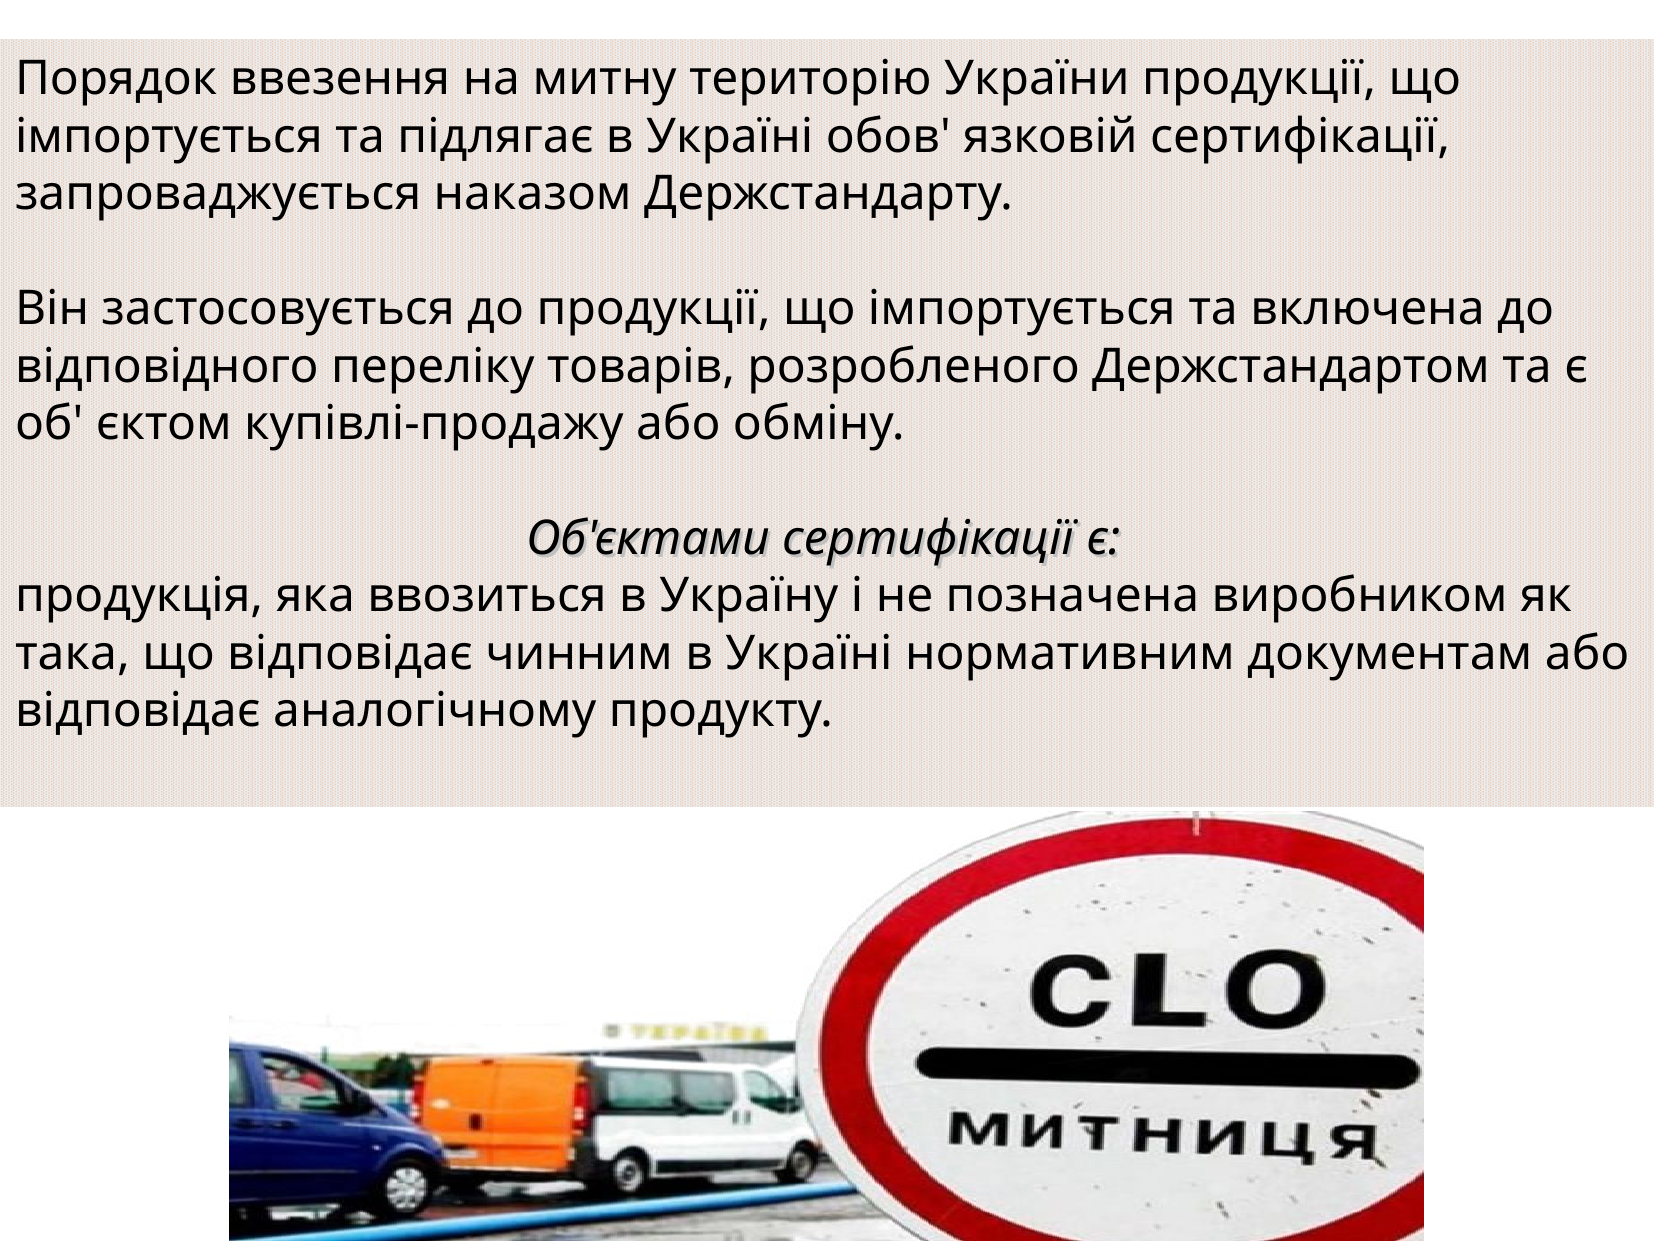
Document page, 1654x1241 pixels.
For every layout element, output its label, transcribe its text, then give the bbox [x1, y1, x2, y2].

text_box Порядок ввезення на митну територію України продукції, що імпортується та підлягає в Україні обов' язковій сертифікації, запроваджується наказом Держстандарту. Він застосовується до продукції, що імпортується та включена до відповідного переліку товарів, розробленого Держстандартом та є об' єктом купівлі-продажу або обміну. Об'єктами сертифікації є: продукція, яка ввозиться в Україну і не позначена виробником як така, що відповідає чинним в Україні нормативним документам або відповідає аналогічному продукту. [0, 39, 1654, 807]
picture [229, 811, 1424, 1241]
